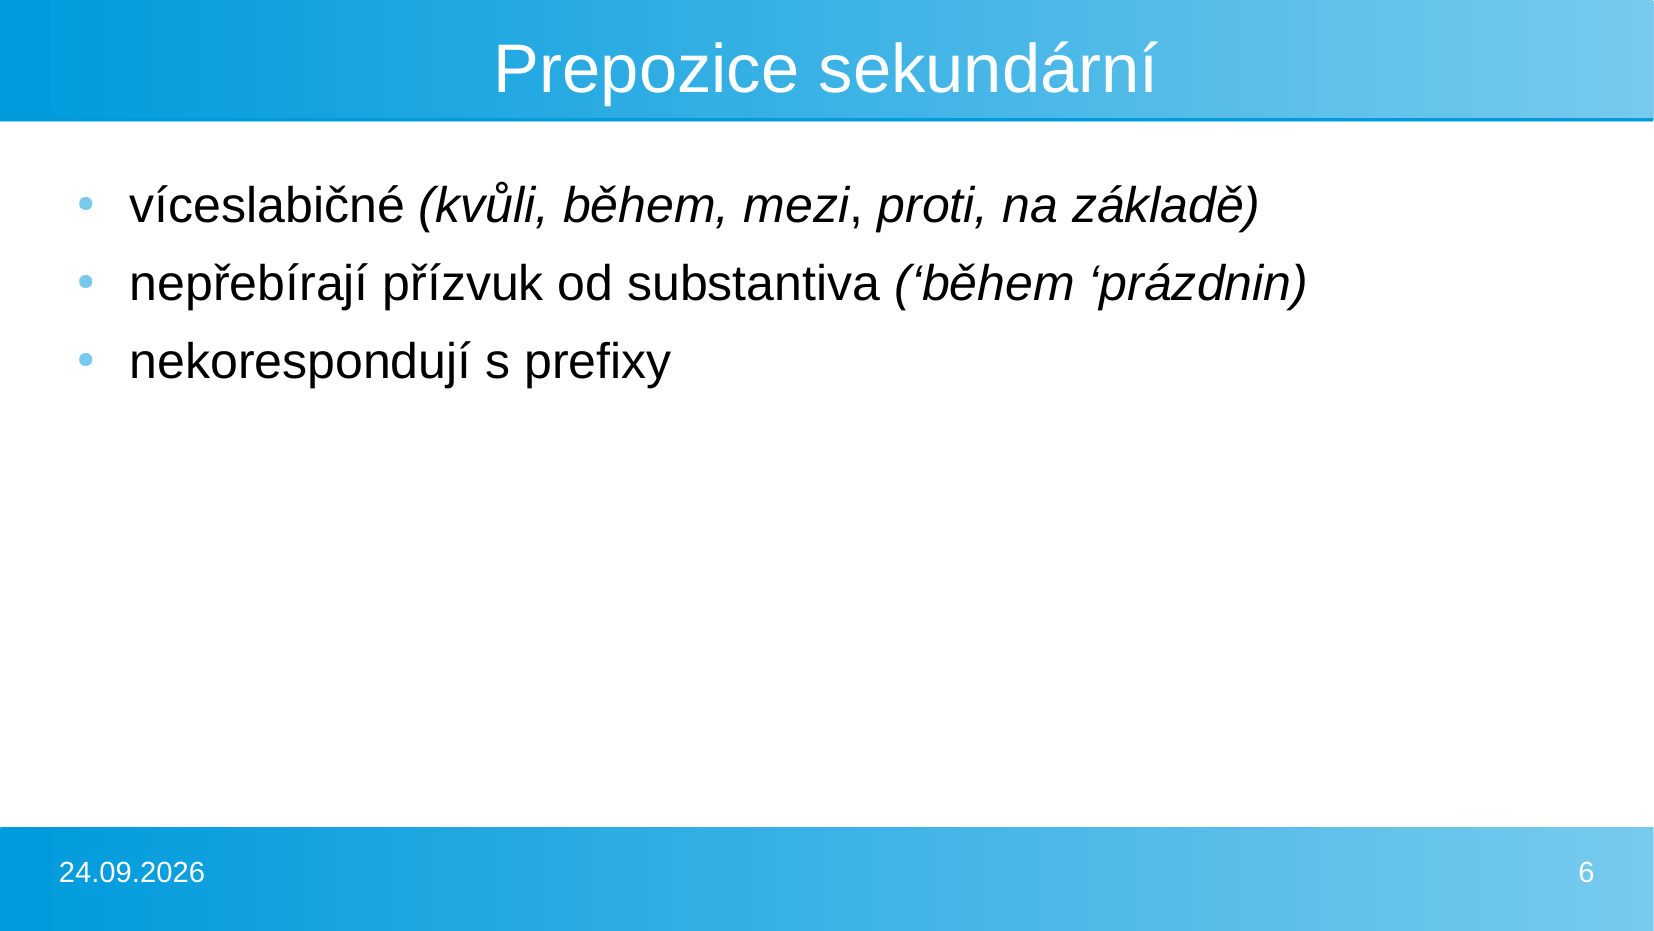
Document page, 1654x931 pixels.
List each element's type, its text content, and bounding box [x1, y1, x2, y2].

title Prepozice sekundární [59, 29, 1595, 108]
list víceslabičné (kvůli, během, mezi, proti, na základě) nepřebírají přízvuk od substantiva (‘během ‘prázdnin) nekorespondují s prefixy [59, 177, 1595, 768]
